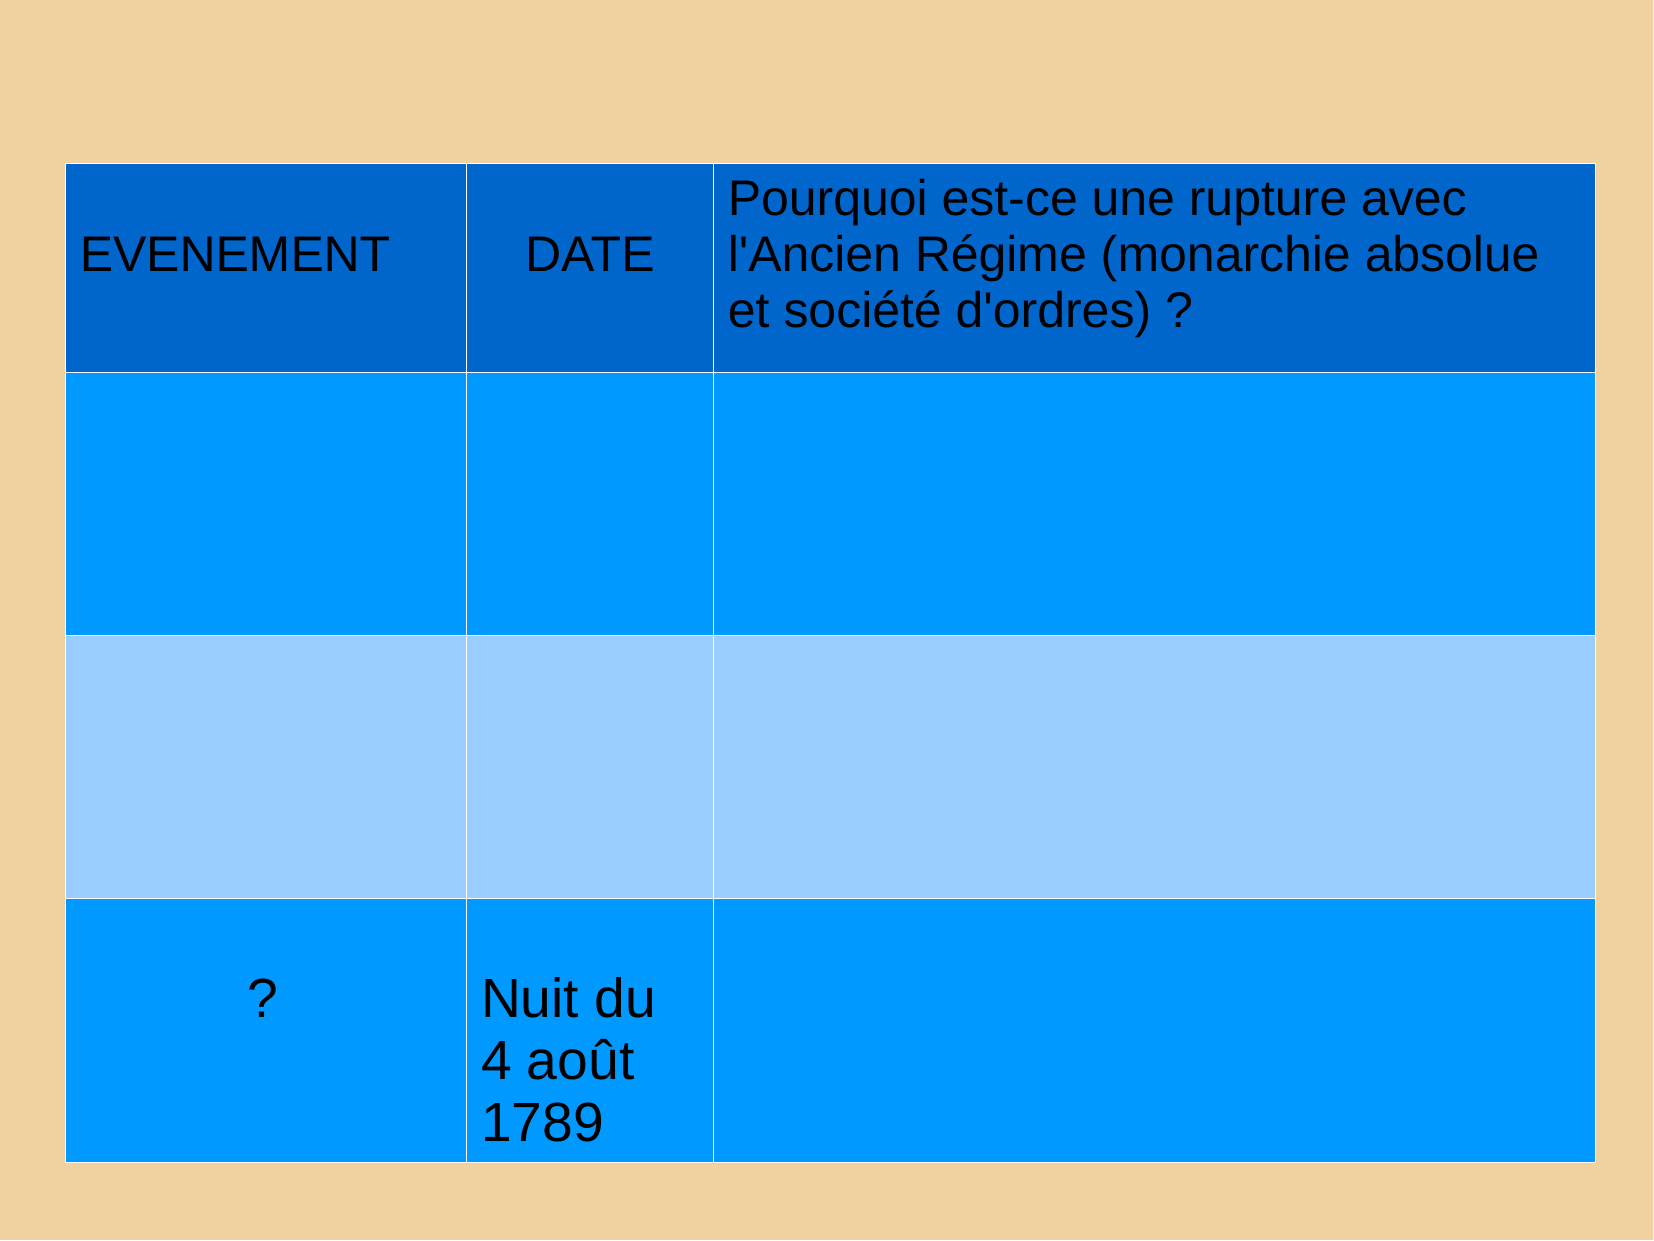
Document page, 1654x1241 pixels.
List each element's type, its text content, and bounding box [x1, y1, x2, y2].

table_cell [467, 636, 713, 898]
table_cell [467, 373, 713, 635]
table_cell ? [66, 899, 466, 1162]
table_cell Nuit du 4 août 1789 [467, 899, 713, 1162]
table_header DATE [467, 164, 713, 372]
table_cell [66, 636, 466, 898]
table_cell [66, 373, 466, 635]
table_cell [714, 899, 1595, 1162]
table_cell [714, 636, 1595, 898]
table_cell [714, 373, 1595, 635]
table_header EVENEMENT [66, 164, 466, 372]
table_header Pourquoi est-ce une rupture avec l'Ancien Régime (monarchie absolue et société d'ordres) ? [714, 164, 1595, 372]
